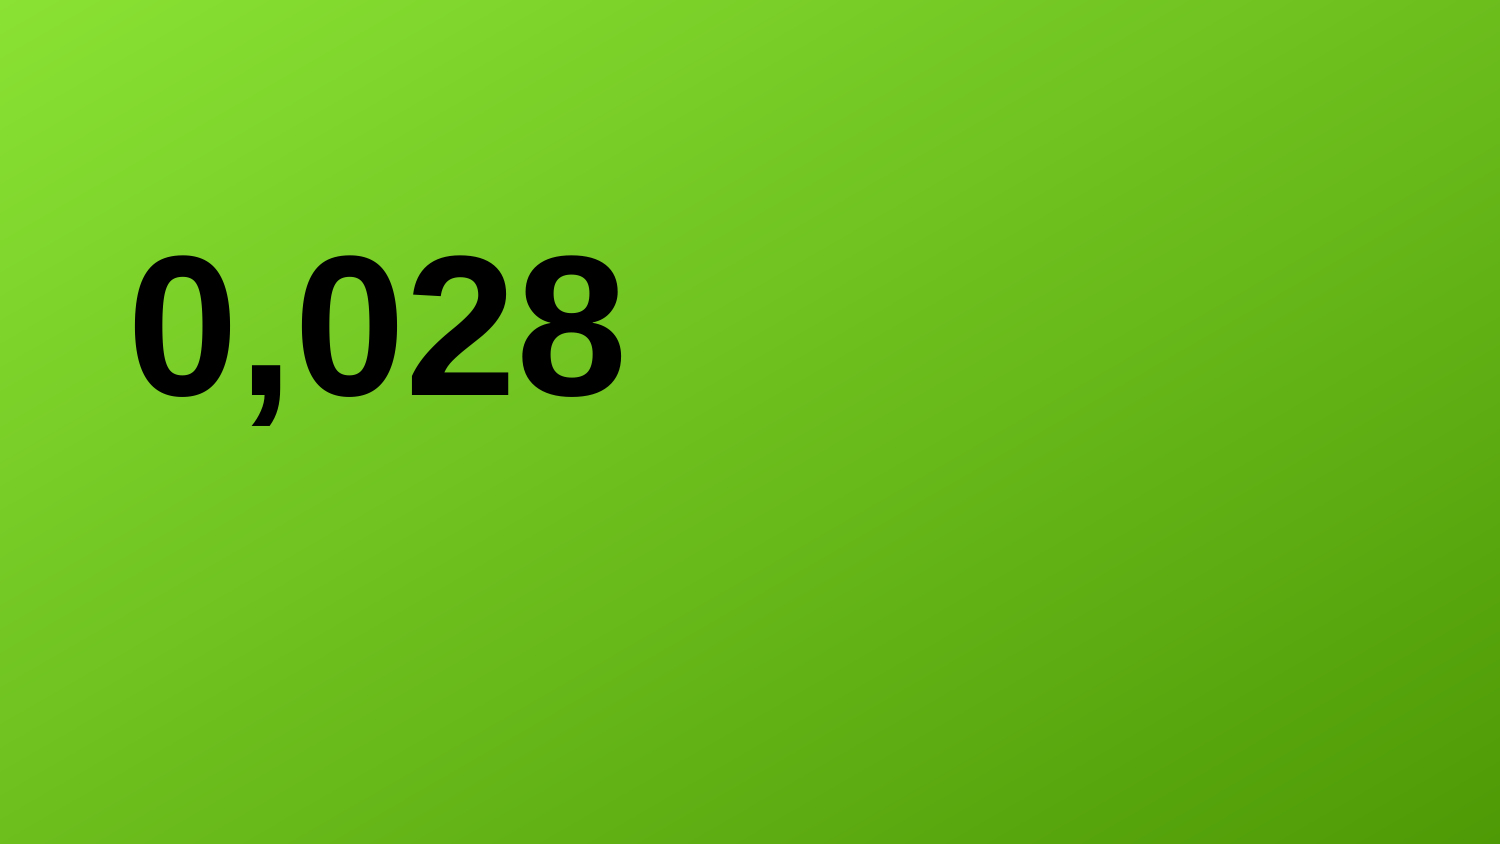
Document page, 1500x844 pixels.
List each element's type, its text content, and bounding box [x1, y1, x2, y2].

title 0,028 [112, 259, 1388, 450]
